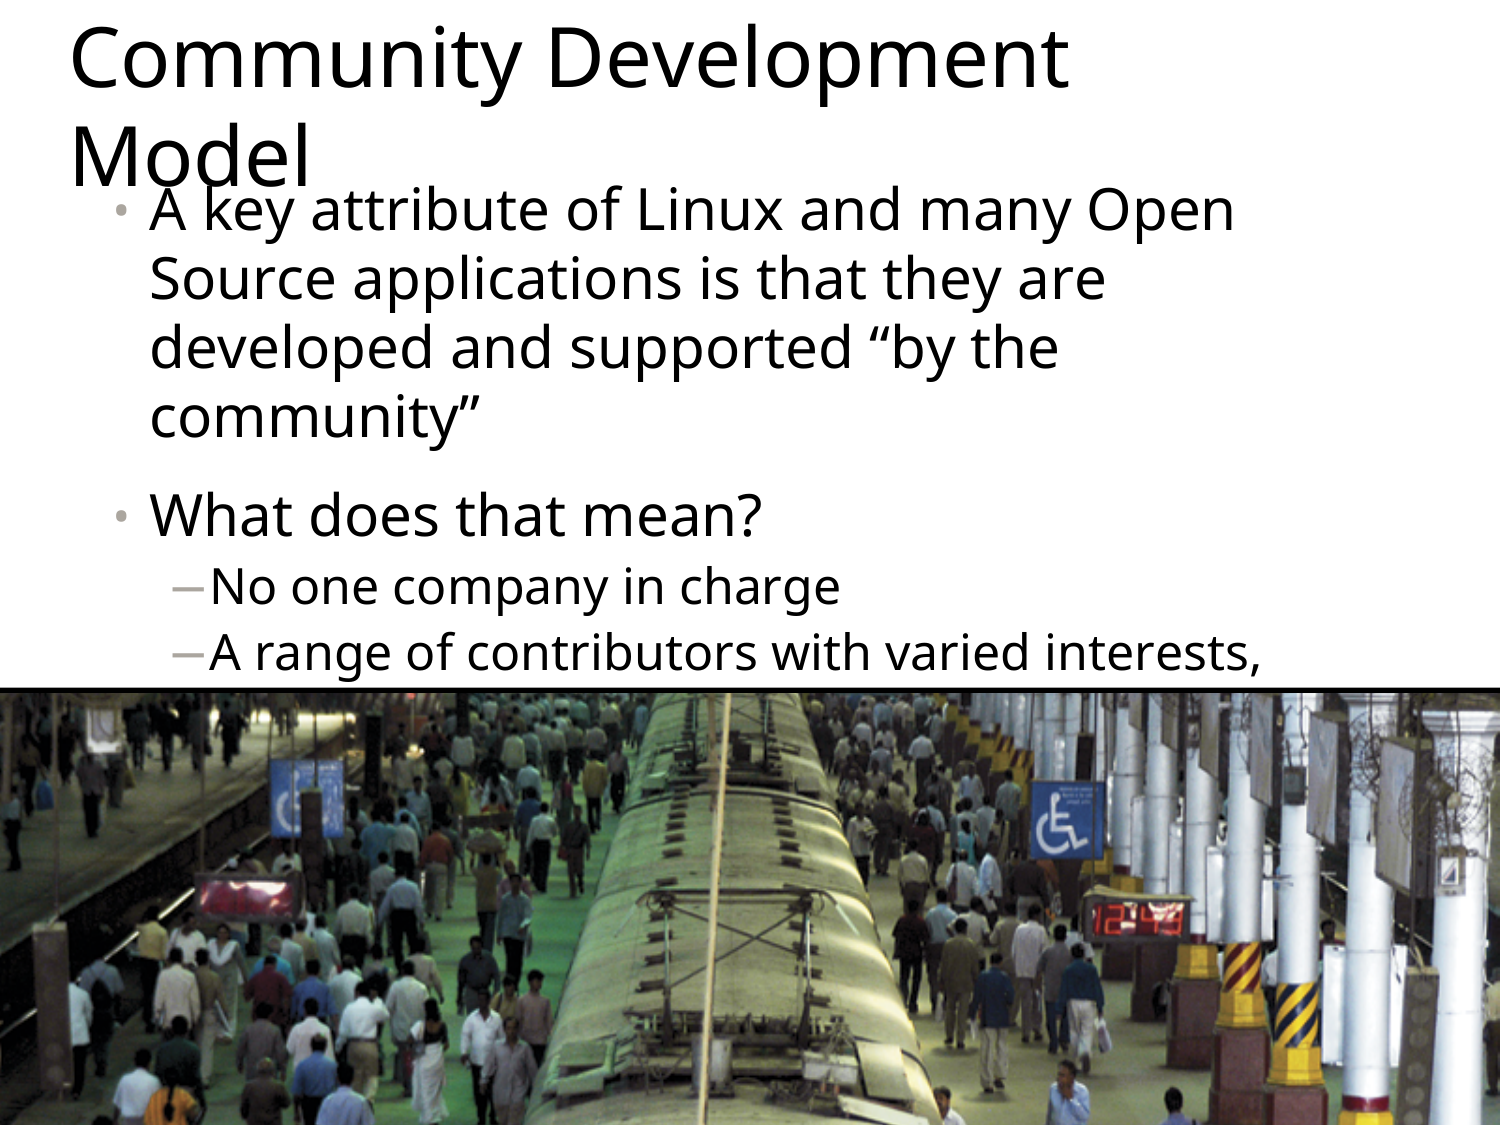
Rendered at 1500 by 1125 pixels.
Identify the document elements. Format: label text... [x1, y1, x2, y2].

picture [0, 693, 1500, 1125]
text_box [0, 687, 1500, 693]
list A key attribute of Linux and many Open Source applications is that they are developed and supported “by the community” What does that mean? No one company in charge A range of contributors with varied interests, abilities, and motivations [112, 174, 1349, 687]
title Community Development Model [68, 30, 1257, 185]
